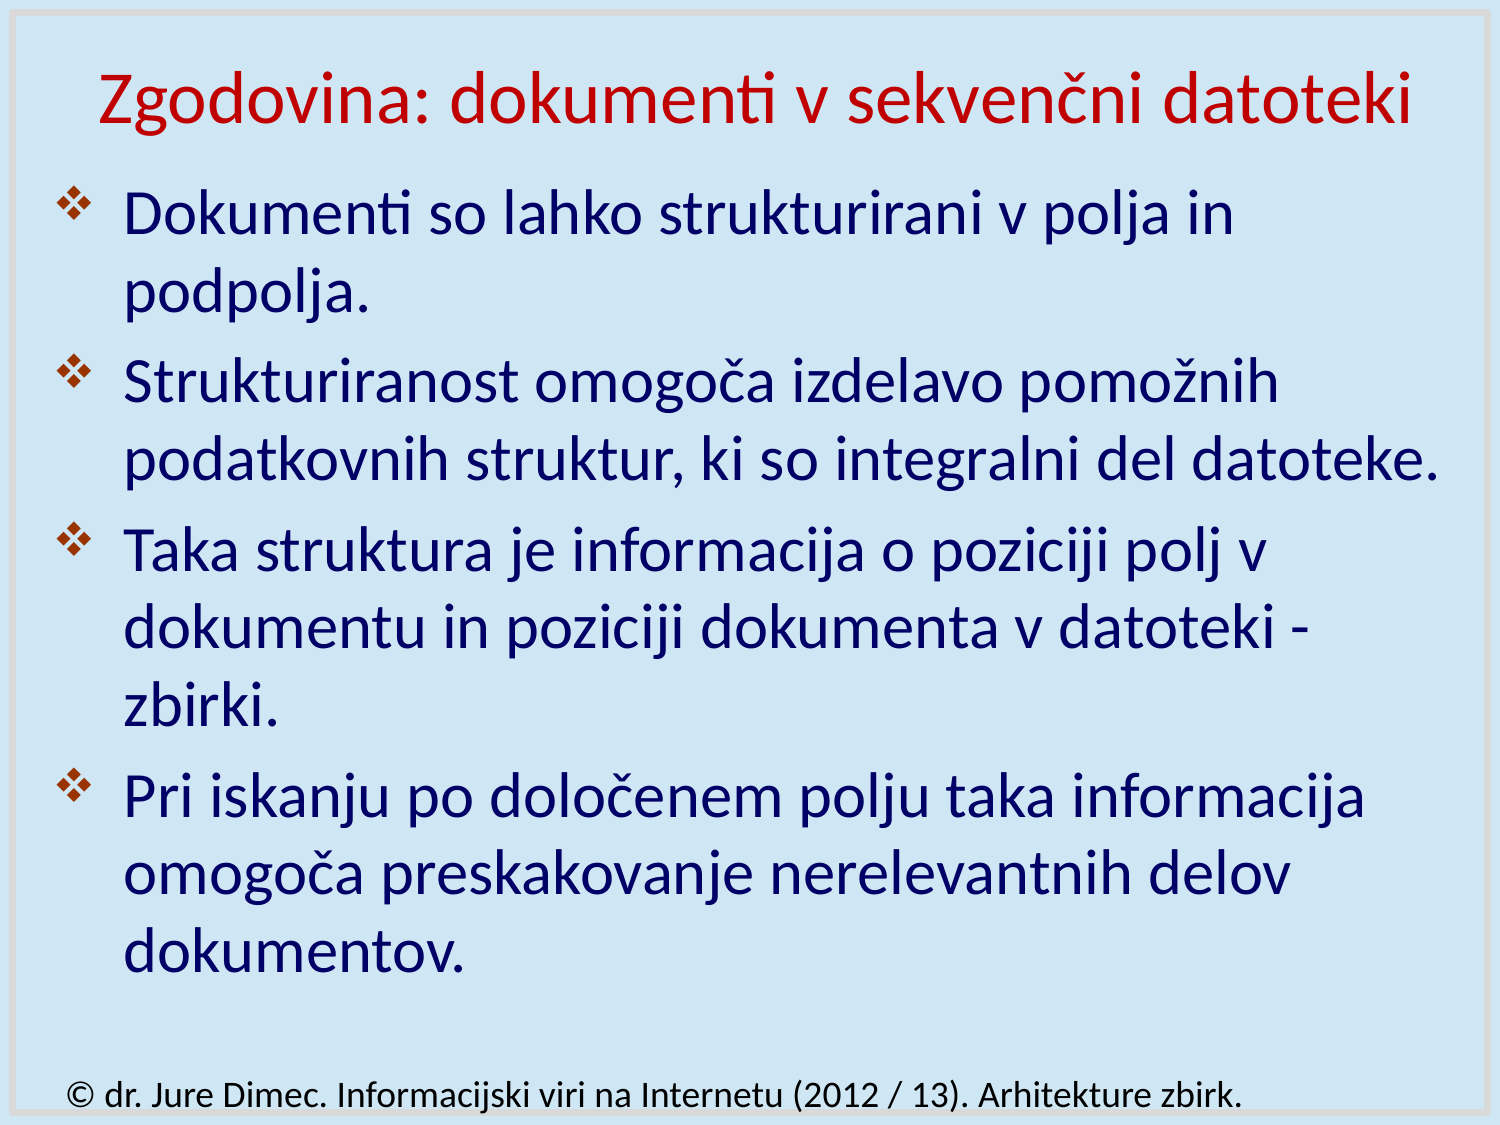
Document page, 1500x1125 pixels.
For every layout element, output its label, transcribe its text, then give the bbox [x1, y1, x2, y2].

title Zgodovina: dokumenti v sekvenčni datoteki [37, 37, 1475, 150]
footer © dr. Jure Dimec. Informacijski viri na Internetu (2012 / 13). Arhitekture zbirk. [50, 1062, 1300, 1103]
list Dokumenti so lahko strukturirani v polja in podpolja. Strukturiranost omogoča izdelavo pomožnih podatkovnih struktur, ki so integralni del datoteke. Taka struktura je informacija o poziciji polj v dokumentu in poziciji dokumenta v datoteki - zbirki. Pri iskanju po določenem polju taka informacija omogoča preskakovanje nerelevantnih delov dokumentov. [37, 162, 1475, 1050]
